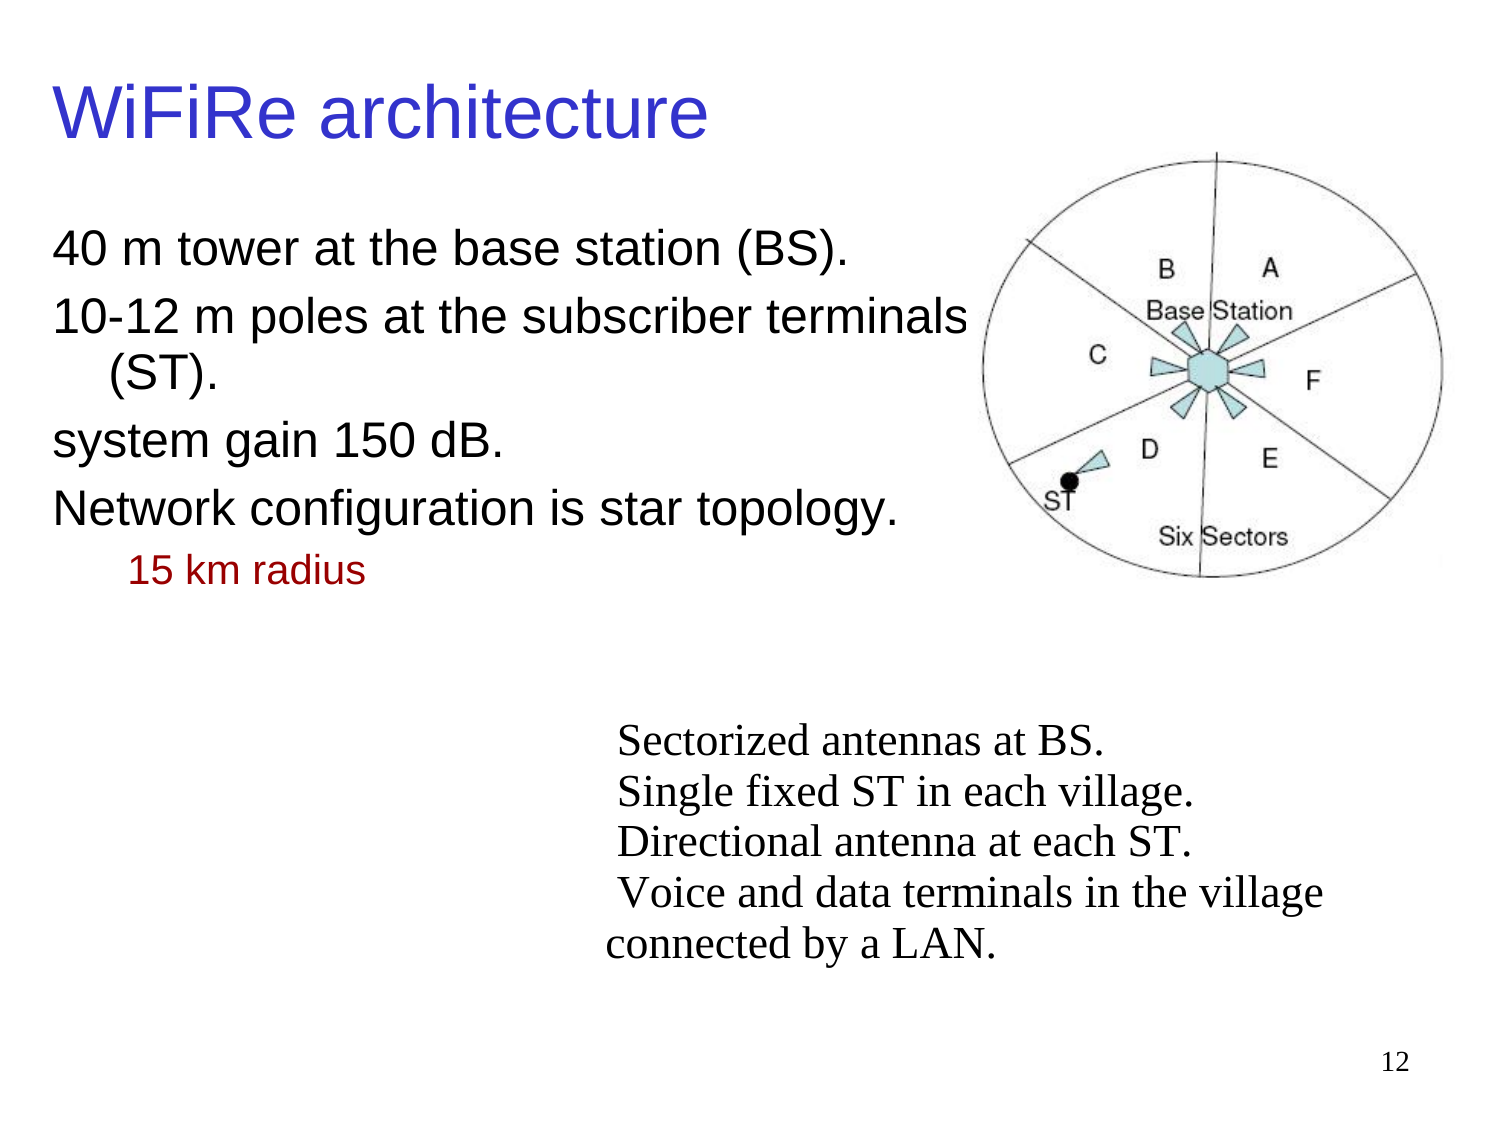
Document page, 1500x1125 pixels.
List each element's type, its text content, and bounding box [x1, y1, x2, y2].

list 40 m tower at the base station (BS). 10-12 m poles at the subscriber terminals (ST). system gain 150 dB. Network configuration is star topology. 15 km radius [37, 212, 988, 988]
picture [966, 140, 1488, 613]
text_box Sectorized antennas at BS. Single fixed ST in each village. Directional antenna at each ST. Voice and data terminals in the village connected by a LAN. [590, 706, 1413, 977]
title WiFiRe architecture [37, 37, 1463, 188]
